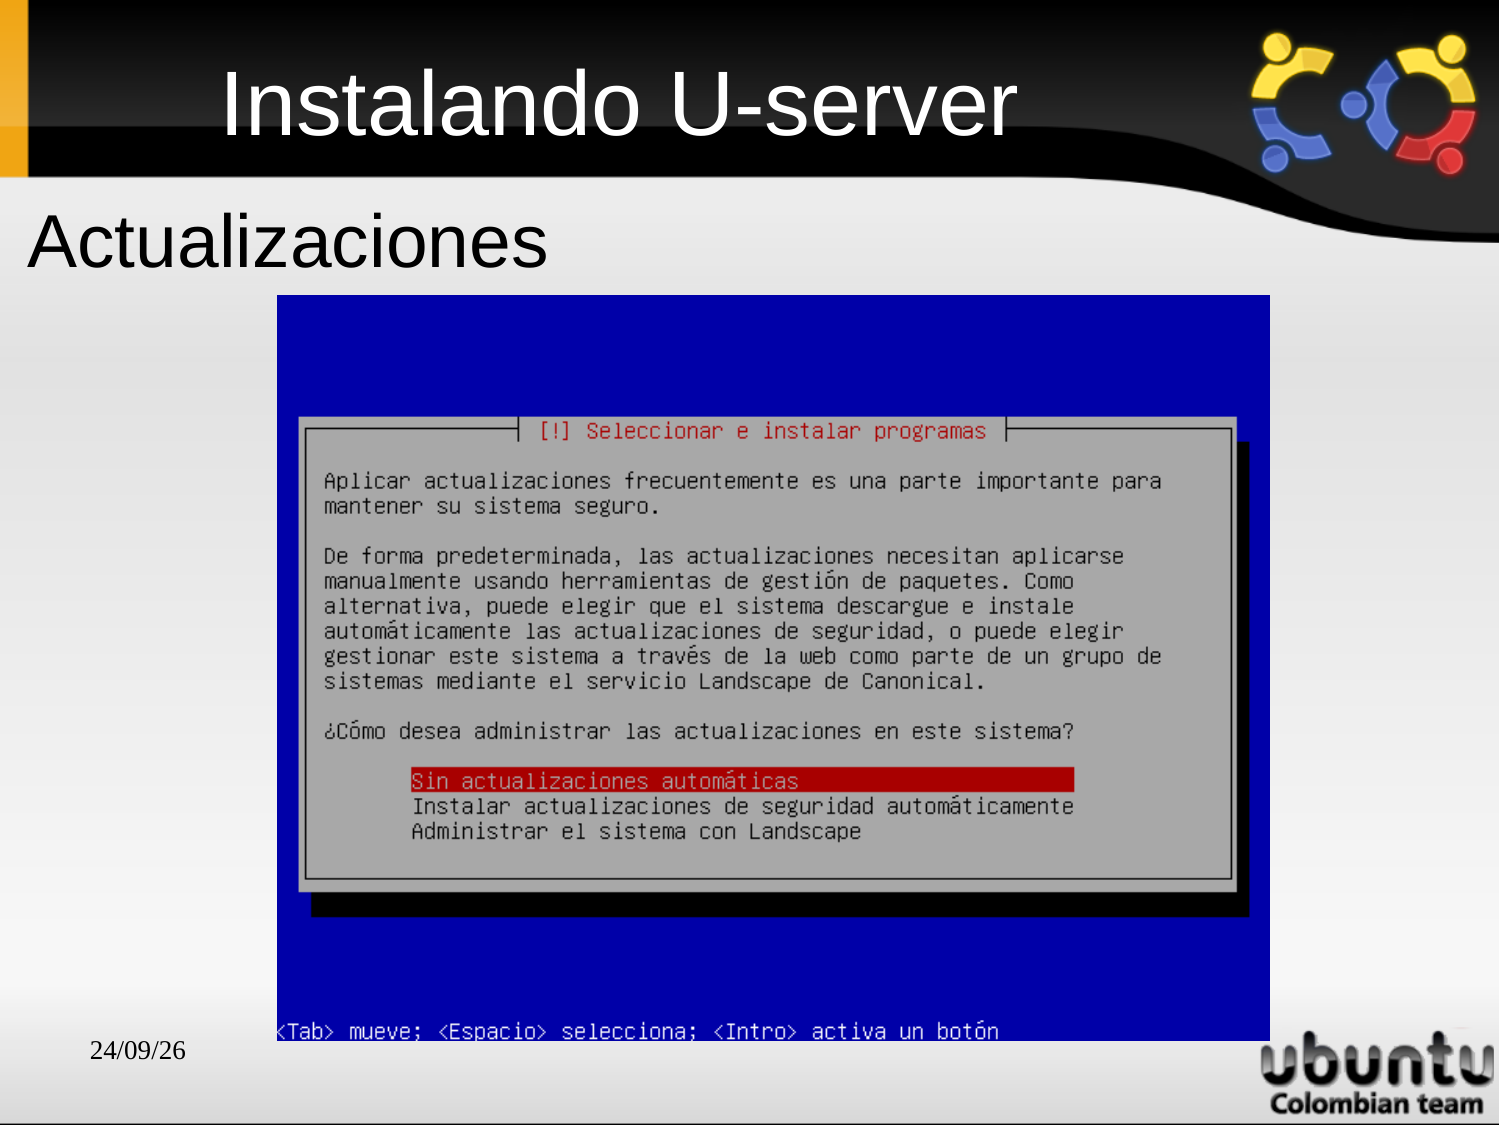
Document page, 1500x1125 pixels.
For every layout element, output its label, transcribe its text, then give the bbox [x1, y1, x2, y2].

title Instalando U-server [59, 29, 1182, 178]
title Actualizaciones [27, 128, 1303, 356]
picture [0, 0, 1499, 1125]
